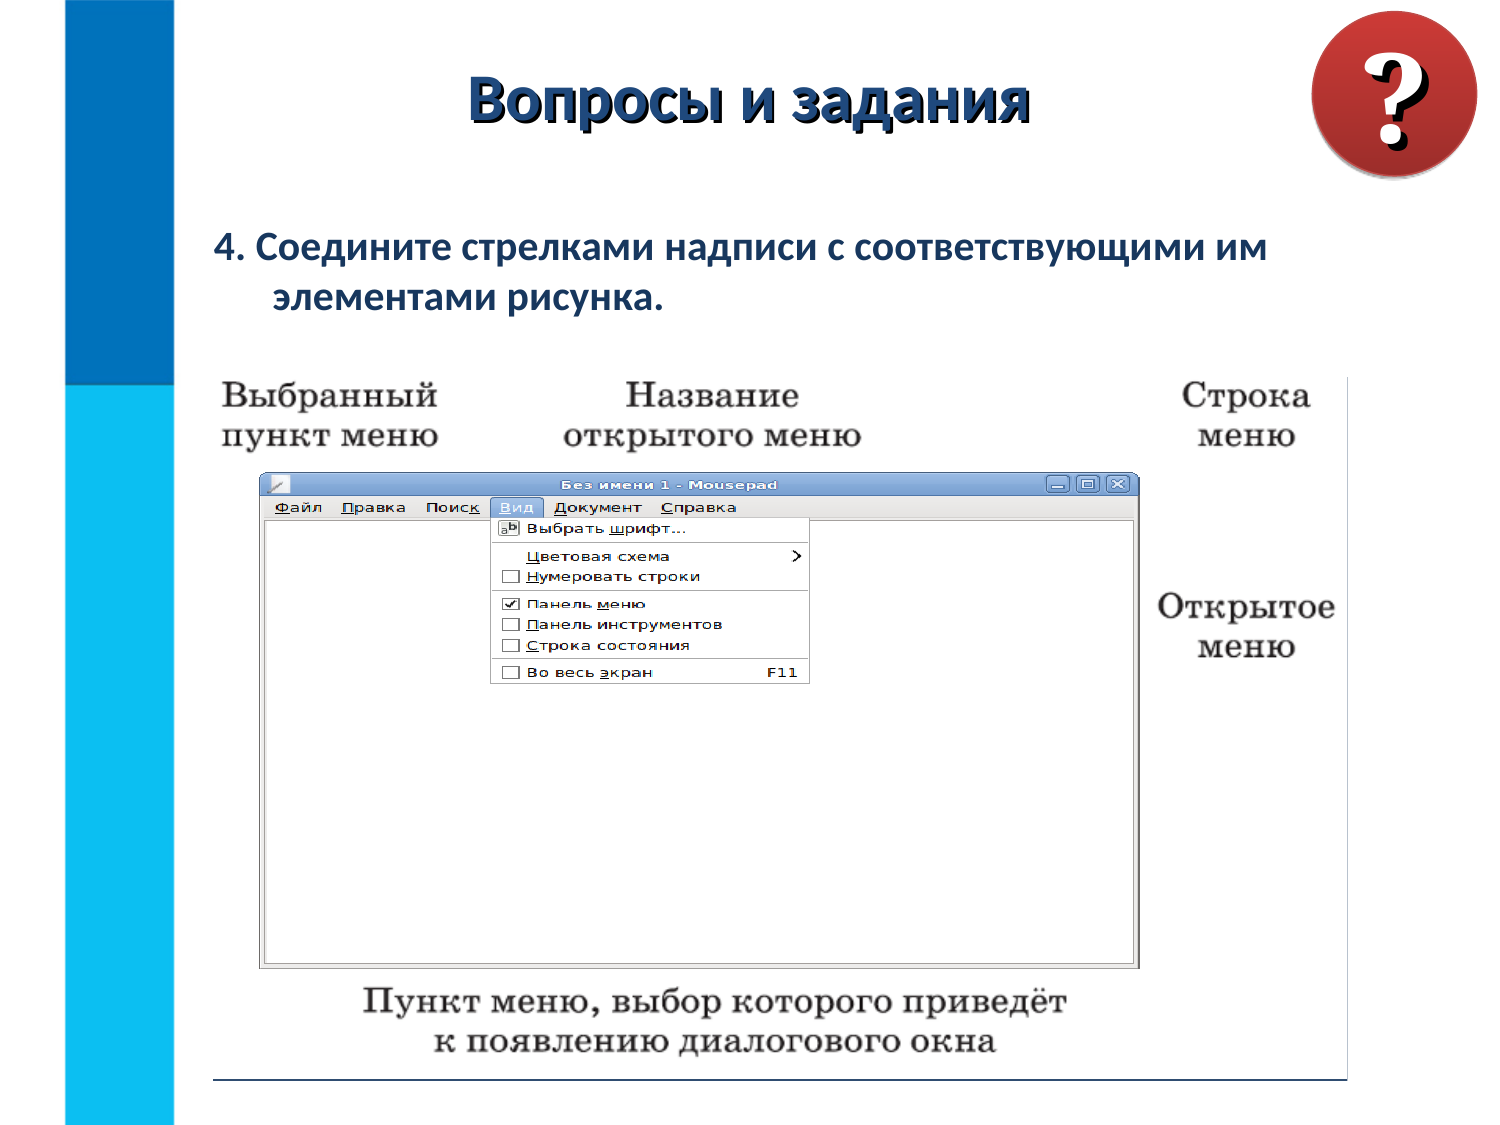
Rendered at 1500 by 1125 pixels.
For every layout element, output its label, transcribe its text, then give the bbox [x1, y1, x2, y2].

text_box 4. Соедините стрелками надписи с соответствующими им элементами рисунка. [199, 210, 1489, 364]
text_box Вопросы и задания [75, 0, 1426, 188]
picture [0, 0, 1500, 1125]
text_box ? [1312, 11, 1477, 176]
